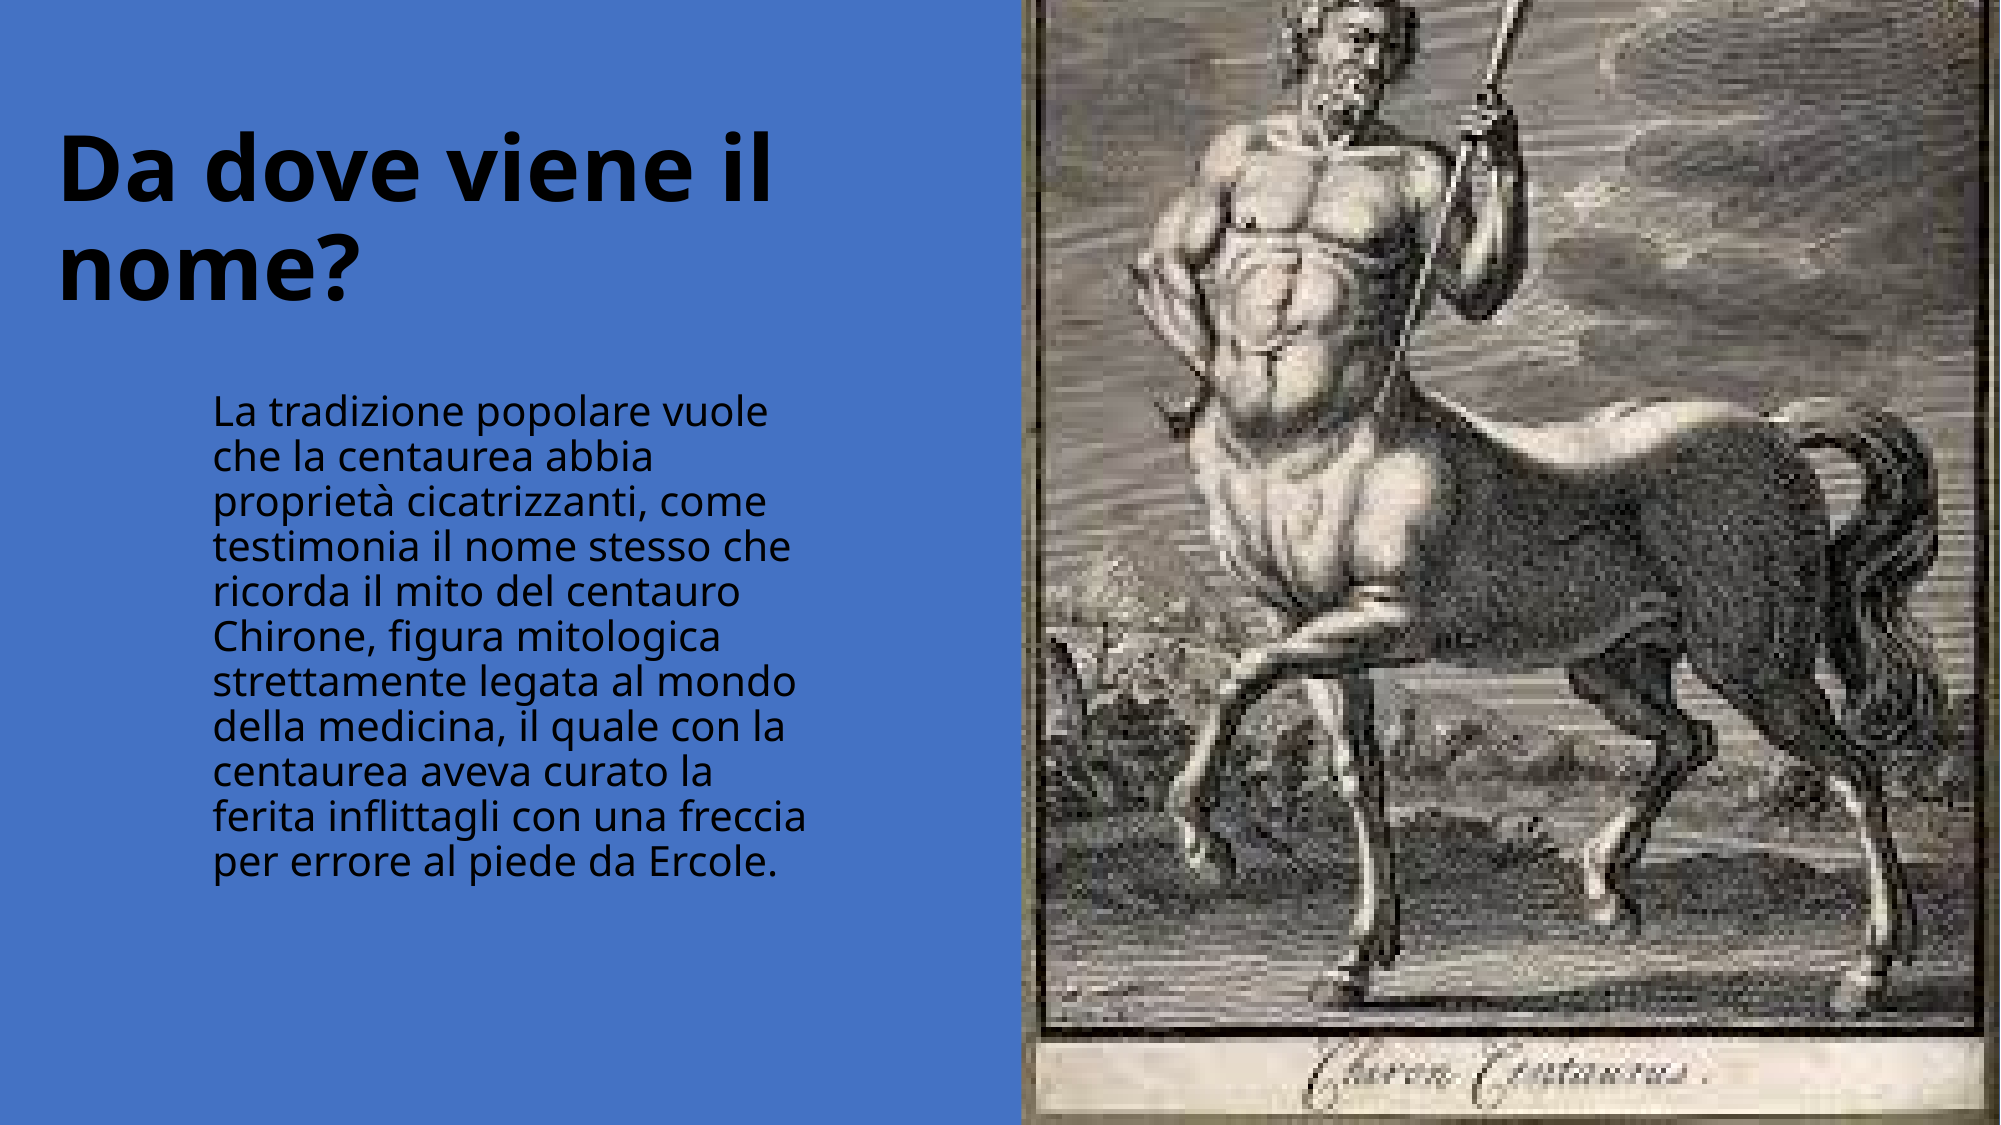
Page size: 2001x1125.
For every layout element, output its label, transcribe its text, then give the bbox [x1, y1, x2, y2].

text_box [0, 0, 1021, 1125]
list La tradizione popolare vuole che la centaurea abbia proprietà cicatrizzanti, come testimonia il nome stesso che ricorda il mito del centauro Chirone, figura mitologica strettamente legata al mondo della medicina, il quale con la centaurea aveva curato la ferita inflittagli con una freccia per errore al piede da Ercole. [197, 382, 824, 904]
picture [1021, 0, 2000, 1125]
title Da dove viene il nome? [41, 59, 980, 383]
